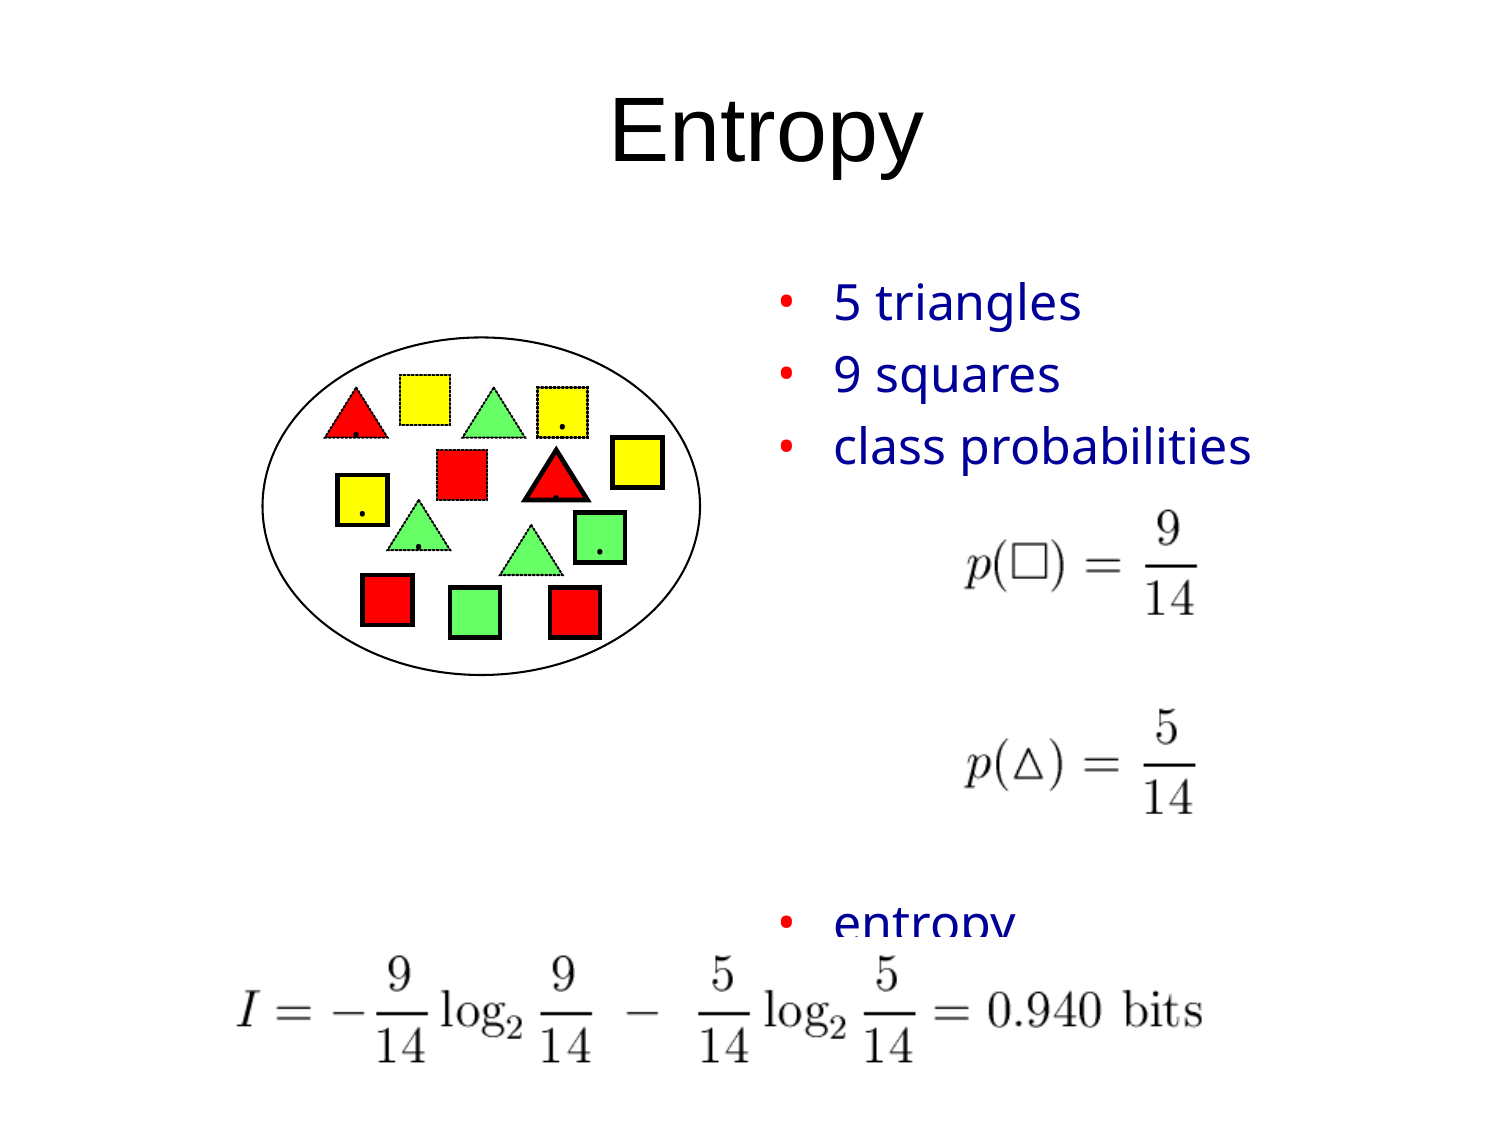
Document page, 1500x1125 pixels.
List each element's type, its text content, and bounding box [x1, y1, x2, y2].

text_box [399, 374, 450, 425]
picture [225, 937, 1219, 1083]
text_box [500, 524, 563, 576]
text_box [462, 387, 526, 438]
text_box [612, 437, 663, 488]
title Entropy [24, 0, 1476, 188]
text_box [449, 587, 500, 638]
text_box 5 triangles 9 squares class probabilities entropy [762, 262, 1388, 1013]
text_box . [537, 387, 588, 438]
text_box . [525, 449, 588, 501]
text_box . [387, 500, 451, 551]
text_box . [575, 512, 625, 563]
text_box . [337, 474, 388, 525]
text_box [362, 575, 413, 625]
text_box . [324, 387, 388, 438]
picture [937, 499, 1227, 836]
text_box [437, 449, 488, 500]
text_box [549, 587, 600, 638]
